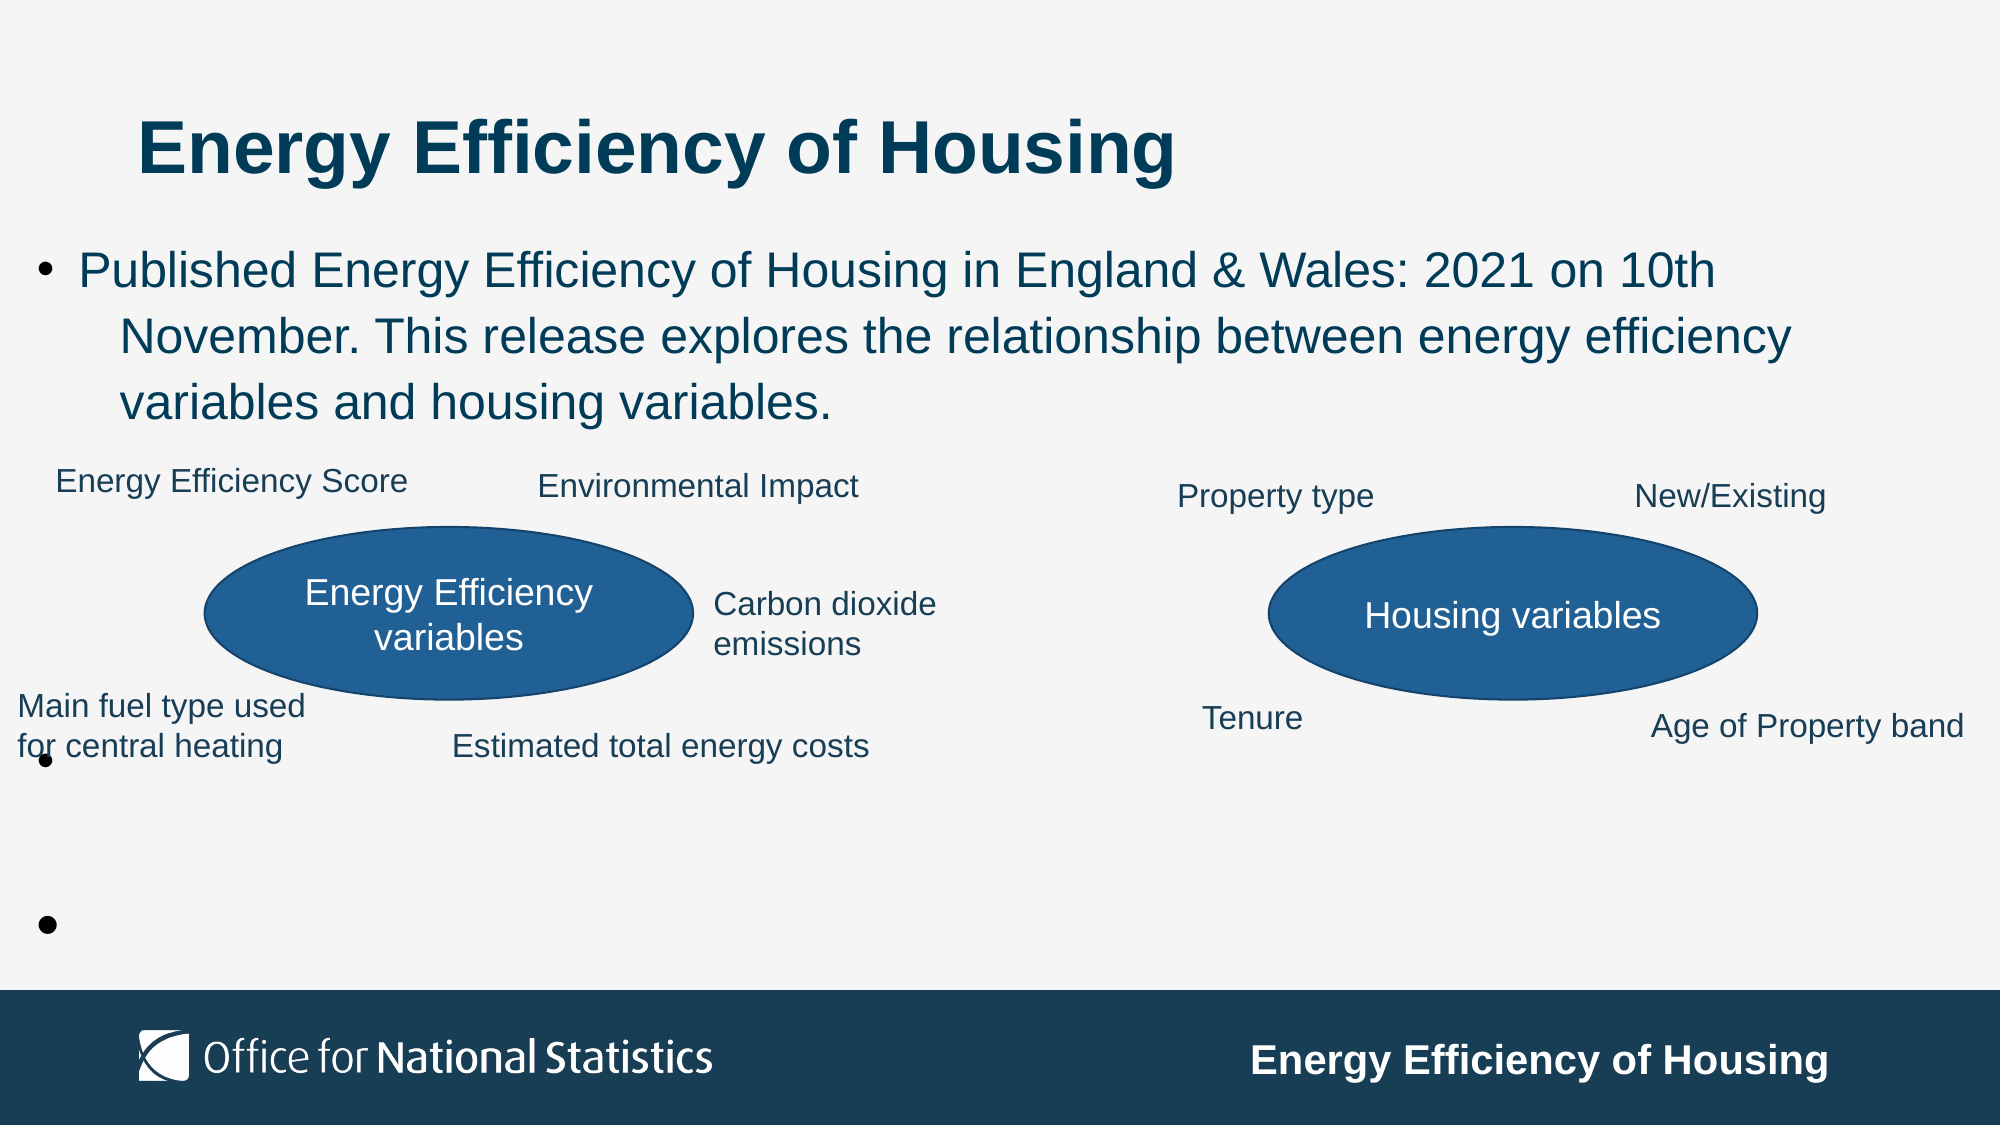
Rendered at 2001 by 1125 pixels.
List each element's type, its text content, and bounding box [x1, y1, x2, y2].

text_box Age of Property band [1650, 696, 2000, 753]
text_box Main fuel type used for central heating [17, 675, 369, 772]
text_box New/Existing [1634, 466, 2000, 522]
title Energy Efficiency of Housing [137, 105, 1863, 192]
text_box Environmental Impact [537, 456, 920, 513]
text_box Energy Efficiency of Housing [1235, 1025, 1866, 1086]
text_box Housing variables [1268, 526, 1758, 696]
text_box Tenure [1201, 688, 1585, 744]
text_box Carbon dioxide emissions [713, 573, 1161, 670]
text_box Property type [1177, 466, 1560, 522]
text_box Energy Efficiency Score [55, 451, 439, 508]
text_box Energy Efficiency variables [204, 526, 694, 700]
list Published Energy Efficiency of Housing in England & Wales: 2021 on 10th November. This release explores the relationship between energy efficiency variables and housing variables. [36, 231, 1965, 966]
text_box Estimated total energy costs [451, 716, 937, 772]
